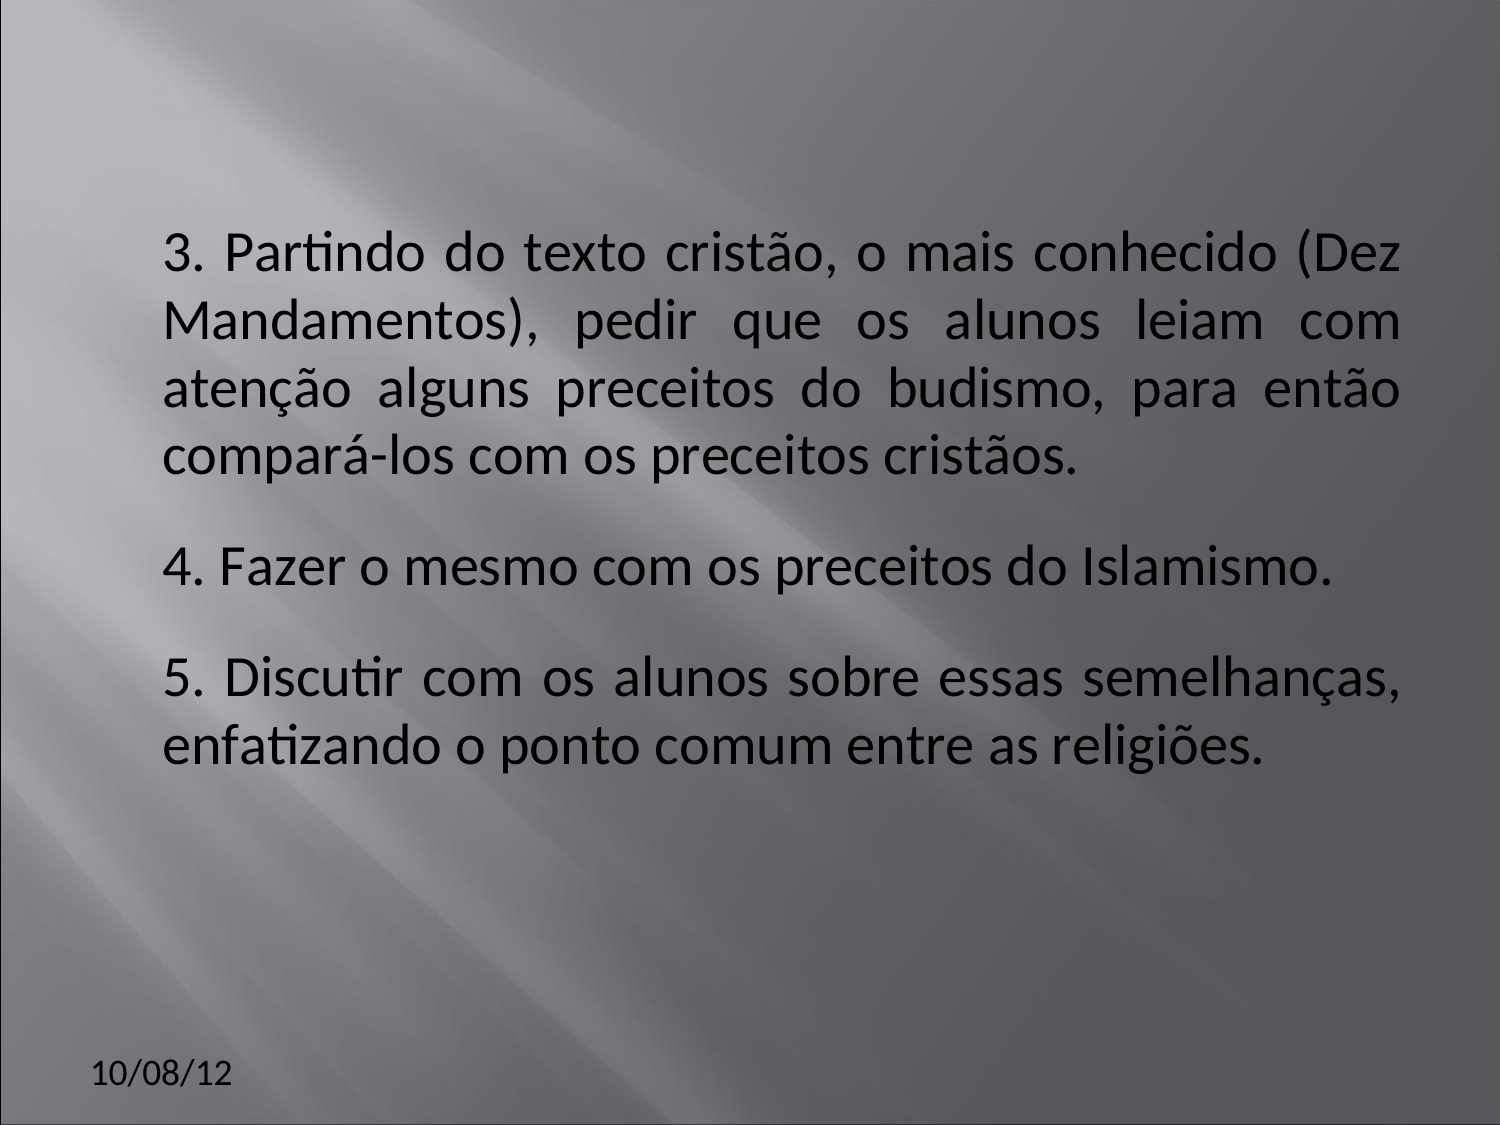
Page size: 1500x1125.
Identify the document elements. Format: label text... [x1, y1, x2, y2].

text_box 3. Partindo do texto cristão, o mais conhecido (Dez Mandamentos), pedir que os alunos leiam com atenção alguns preceitos do budismo, para então compará-los com os preceitos cristãos. 4. Fazer o mesmo com os preceitos do Islamismo. 5. Discutir com os alunos sobre essas semelhanças, enfatizando o ponto comum entre as religiões. [147, 207, 1418, 1034]
text_box 10/08/12 [75, 1042, 425, 1125]
picture [0, 0, 1500, 1125]
